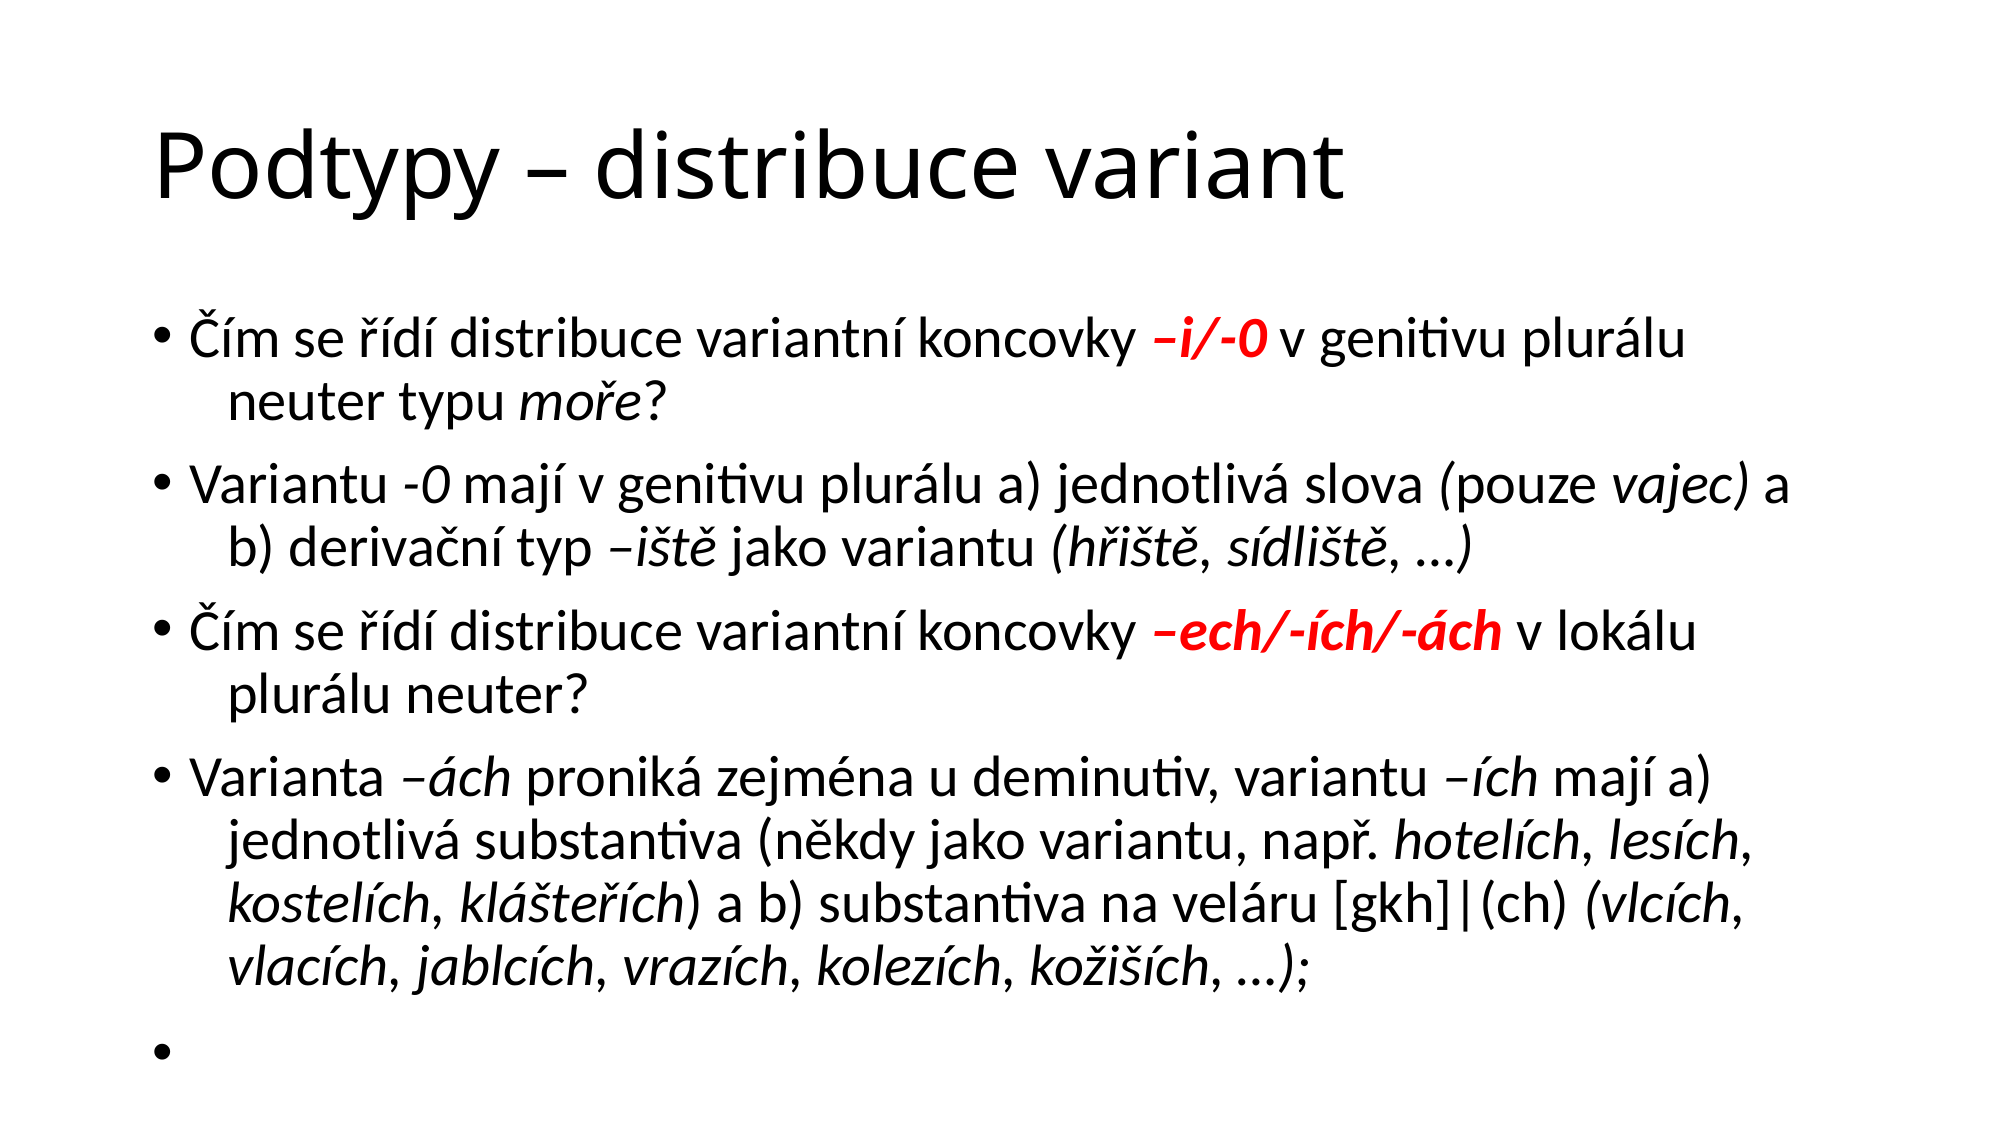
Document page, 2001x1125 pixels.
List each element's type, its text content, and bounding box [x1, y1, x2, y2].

title Podtypy – distribuce variant [137, 59, 1863, 278]
list Čím se řídí distribuce variantní koncovky –i/-0 v genitivu plurálu neuter typu moře? Variantu -0 mají v genitivu plurálu a) jednotlivá slova (pouze vajec) a b) derivační typ –iště jako variantu (hřiště, sídliště, …) Čím se řídí distribuce variantní koncovky –ech/-ích/-ách v lokálu plurálu neuter? Varianta –ách proniká zejména u deminutiv, variantu –ích mají a) jednotlivá substantiva (někdy jako variantu, např. hotelích, lesích, kostelích, klášteřích) a b) substantiva na veláru [gkh]|(ch) (vlcích, vlacích, jablcích, vrazích, kolezích, kožiších, …); [137, 299, 1863, 1014]
